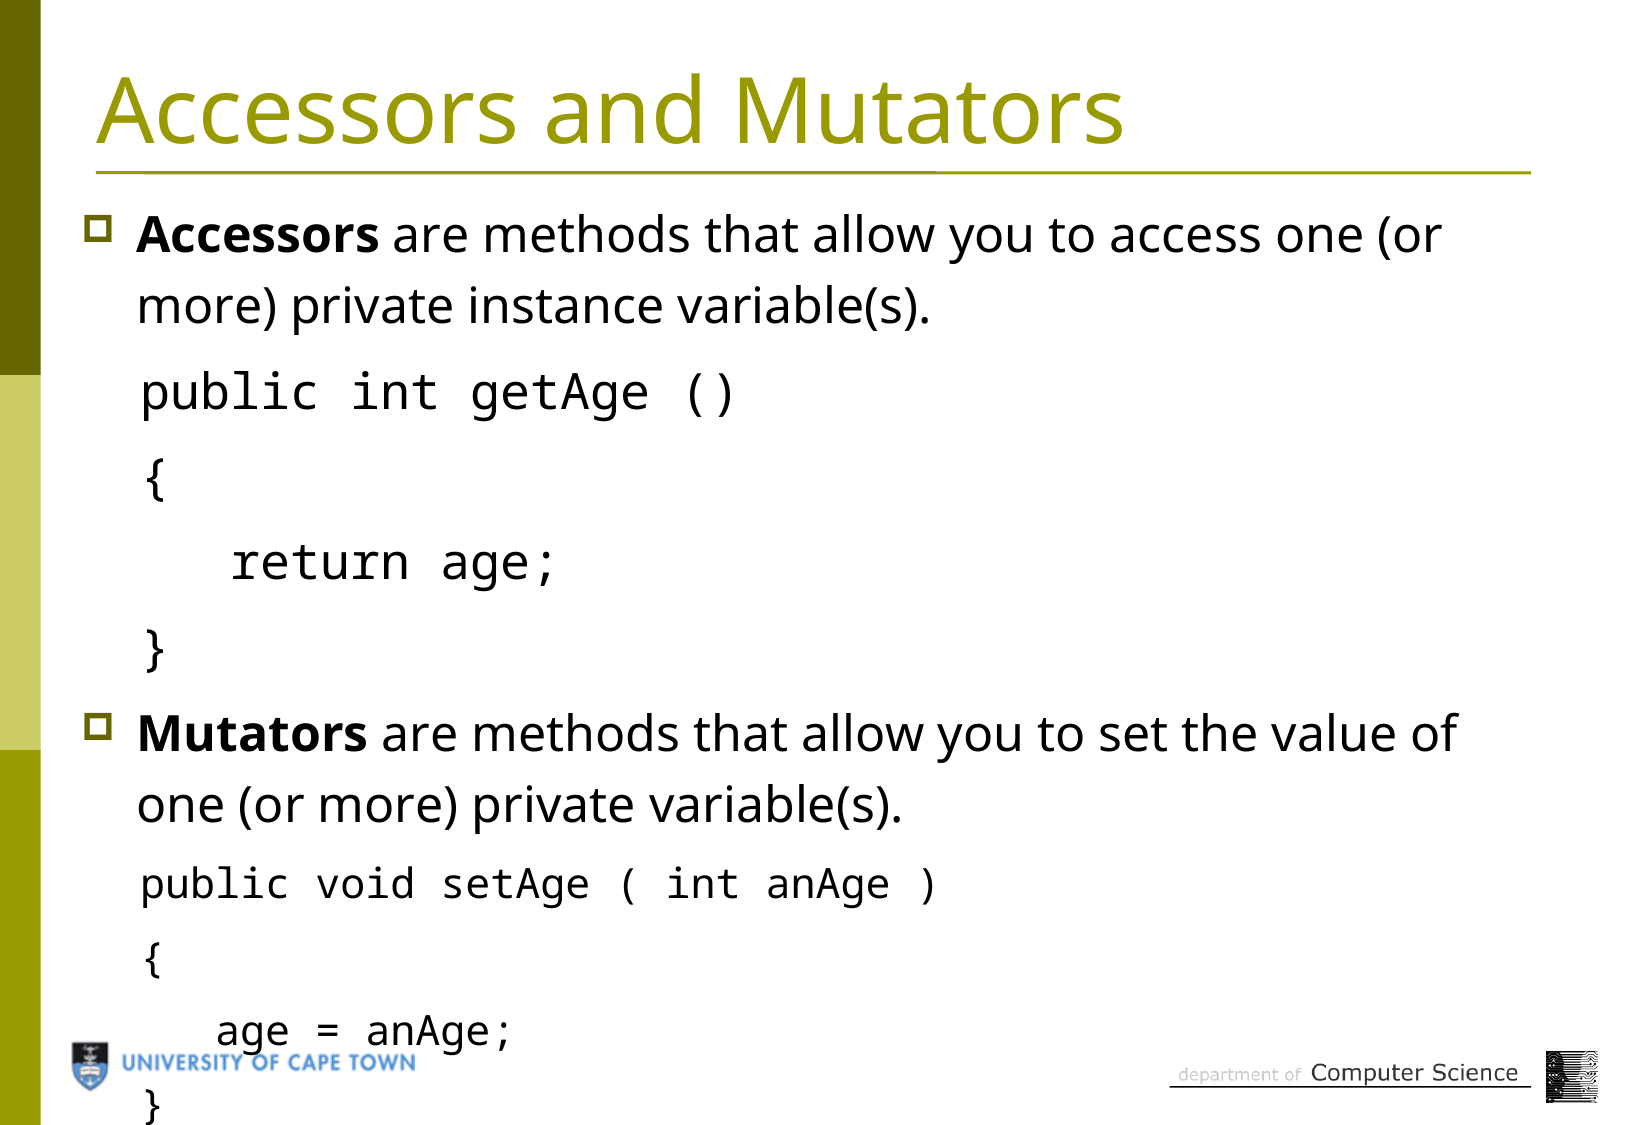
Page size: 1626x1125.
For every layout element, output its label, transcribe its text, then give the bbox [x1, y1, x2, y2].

picture [246, 1032, 258, 1042]
picture [1546, 1051, 1598, 1103]
title Accessors and Mutators [81, 14, 1543, 172]
picture [221, 1034, 233, 1042]
list Accessors are methods that allow you to access one (or more) private instance variable(s). public int getAge () { return age; } Mutators are methods that allow you to set the value of one (or more) private variable(s). public void setAge ( int anAge ) { age = anAge; } [81, 196, 1543, 1032]
picture [61, 1024, 415, 1103]
picture [1169, 1043, 1532, 1091]
picture [371, 1034, 383, 1042]
